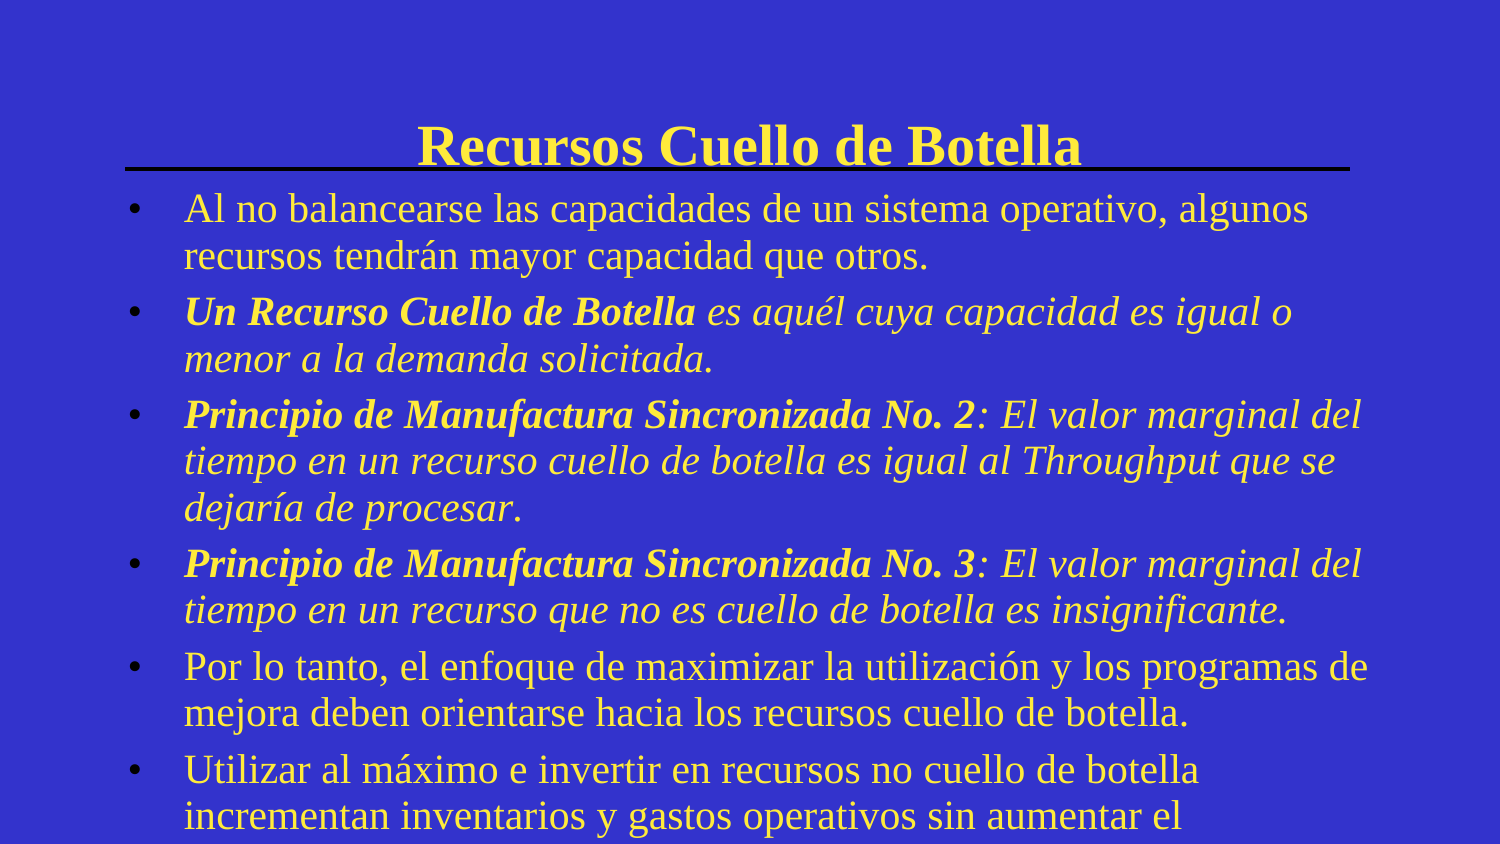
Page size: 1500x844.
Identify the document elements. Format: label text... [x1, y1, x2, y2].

title Recursos Cuello de Botella [112, 74, 1388, 178]
list Al no balancearse las capacidades de un sistema operativo, algunos recursos tendrán mayor capacidad que otros. Un Recurso Cuello de Botella es aquél cuya capacidad es igual o menor a la demanda solicitada. Principio de Manufactura Sincronizada No. 2: El valor marginal del tiempo en un recurso cuello de botella es igual al Throughput que se dejaría de procesar. Principio de Manufactura Sincronizada No. 3: El valor marginal del tiempo en un recurso que no es cuello de botella es insignificante. Por lo tanto, el enfoque de maximizar la utilización y los programas de mejora deben orientarse hacia los recursos cuello de botella. Utilizar al máximo e invertir en recursos no cuello de botella incrementan inventarios y gastos operativos sin aumentar el Throughput. [112, 178, 1388, 685]
